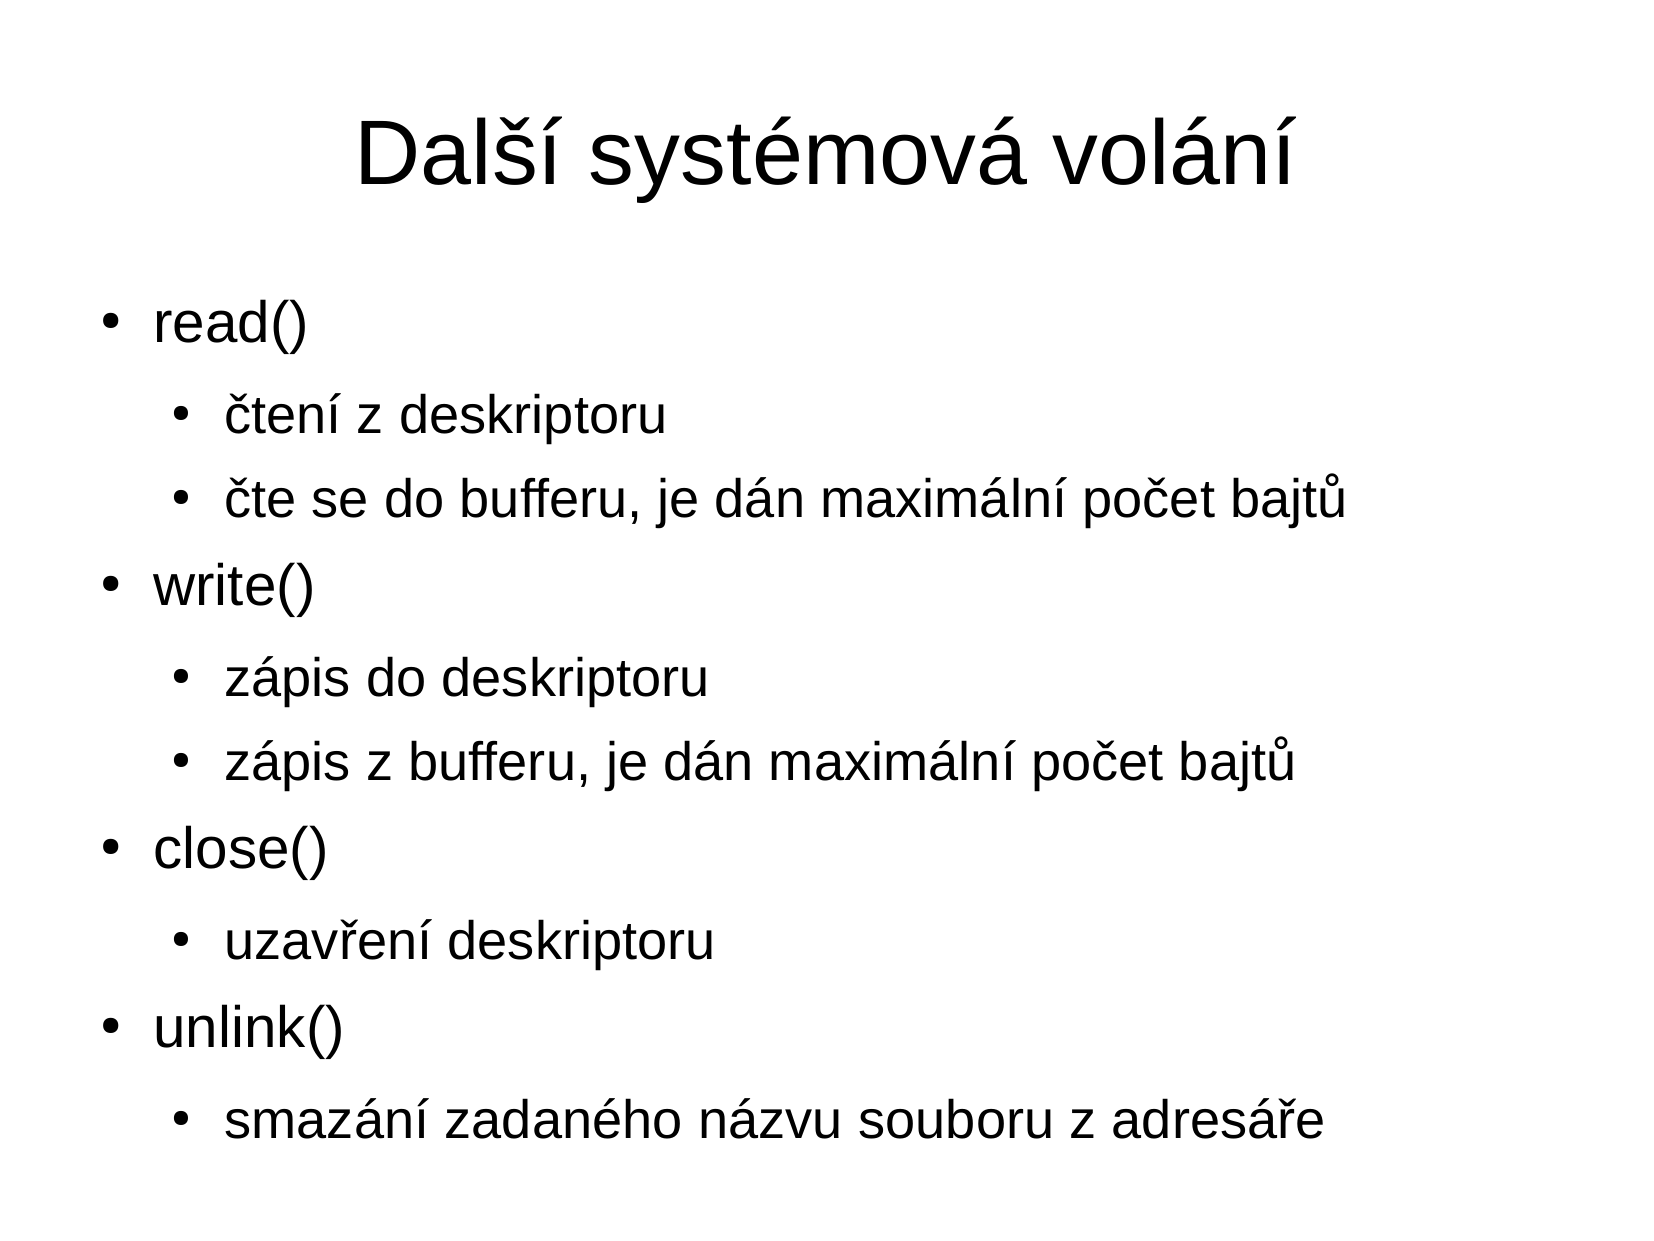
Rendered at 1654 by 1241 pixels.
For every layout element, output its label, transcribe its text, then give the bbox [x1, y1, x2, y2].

list read() čtení z deskriptoru čte se do bufferu, je dán maximální počet bajtů write() zápis do deskriptoru zápis z bufferu, je dán maximální počet bajtů close() uzavření deskriptoru unlink() smazání zadaného názvu souboru z adresáře [82, 290, 1571, 1150]
title Další systémová volání [82, 56, 1571, 250]
